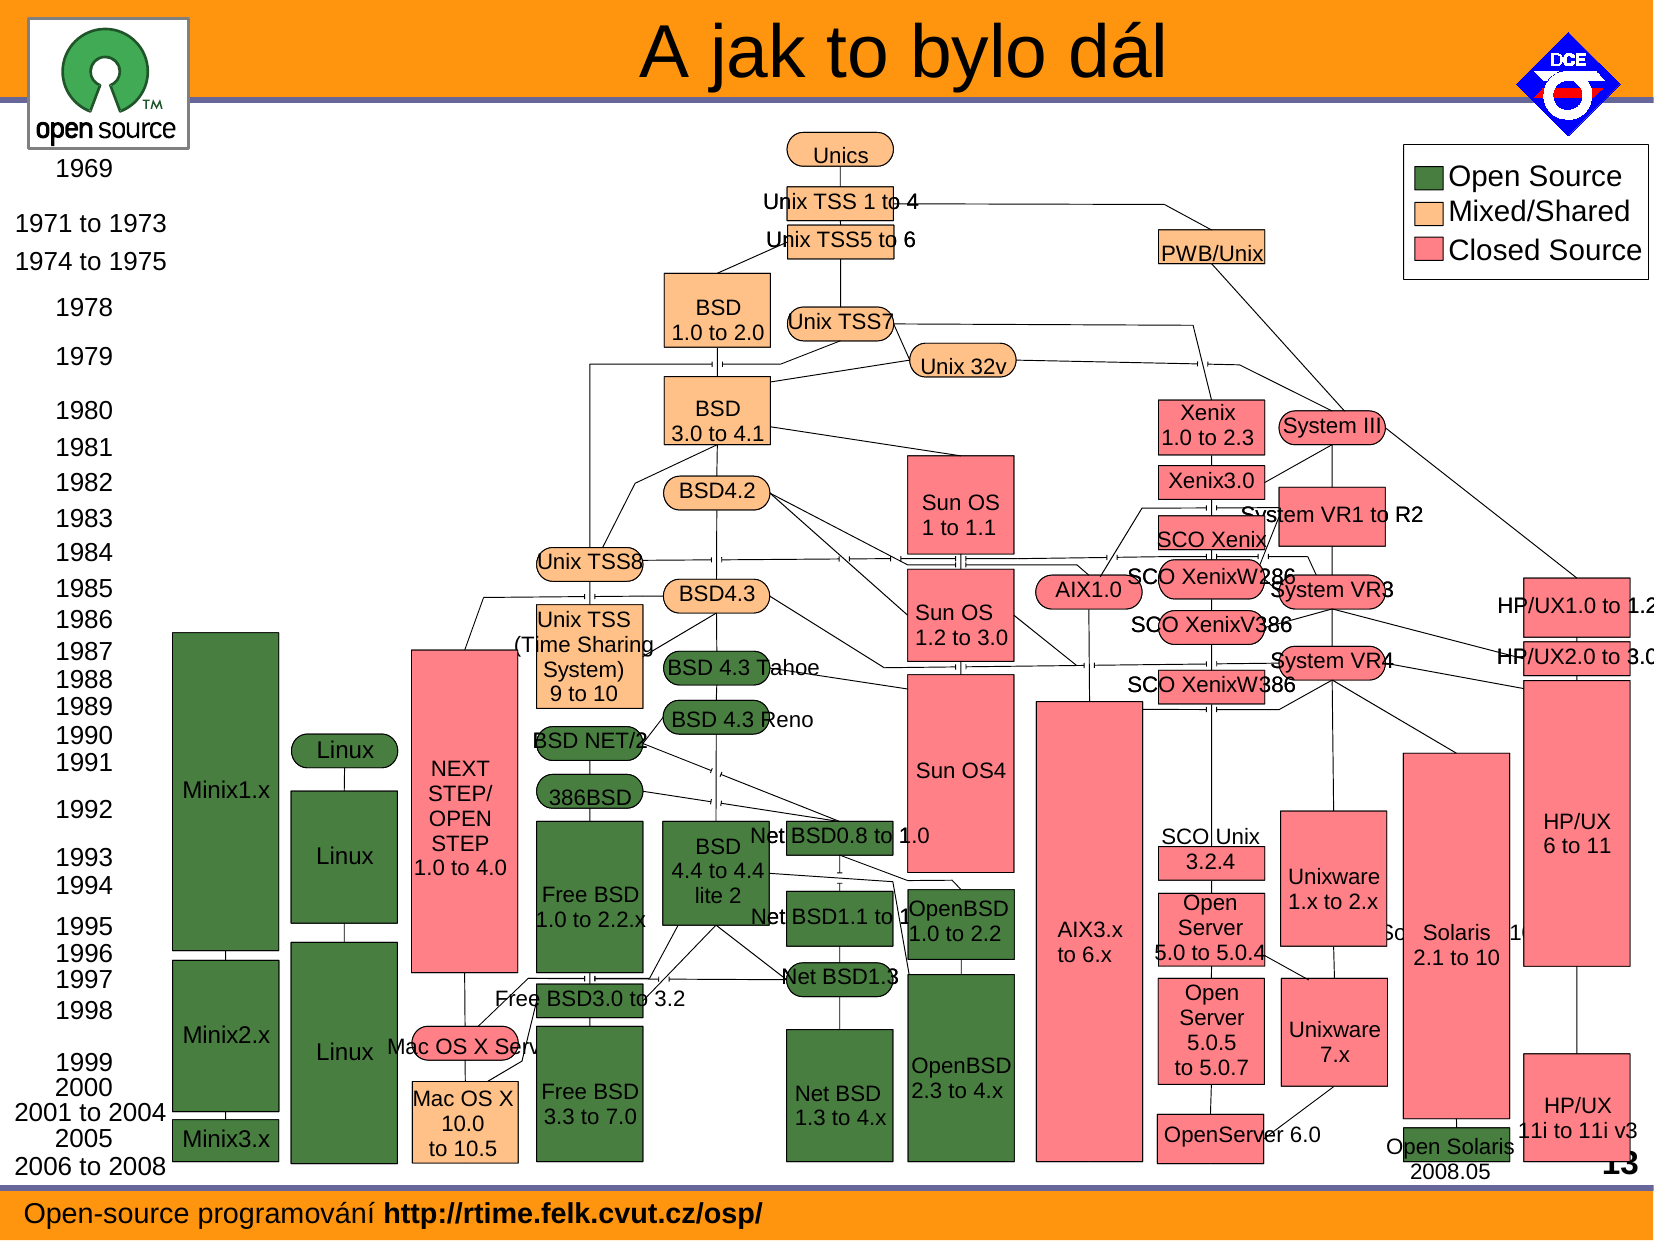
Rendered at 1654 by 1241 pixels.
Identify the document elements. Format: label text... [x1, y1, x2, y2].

chart [0, 106, 1654, 1241]
title A jak to bylo dál [178, 4, 1631, 98]
